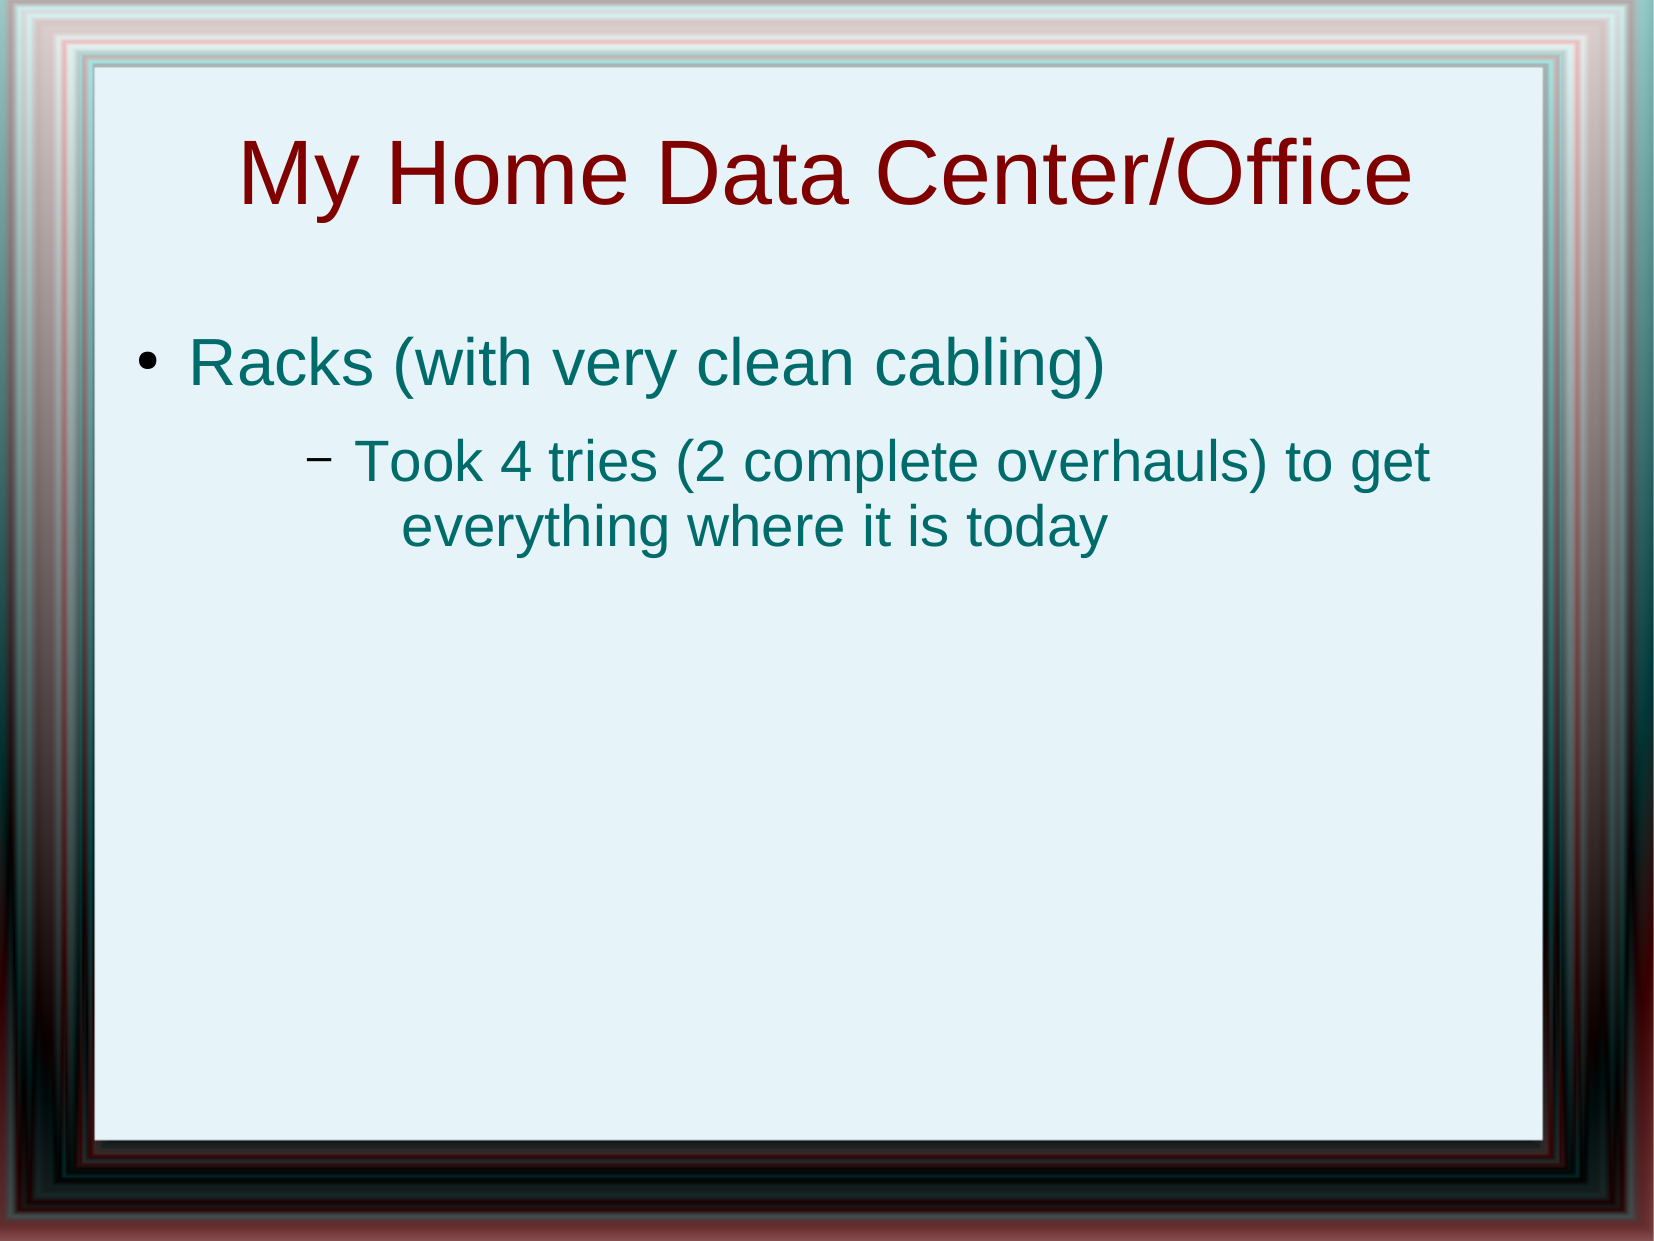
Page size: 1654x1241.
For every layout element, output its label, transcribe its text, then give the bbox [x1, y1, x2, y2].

picture [0, 0, 1654, 1241]
title My Home Data Center/Office [118, 95, 1536, 250]
list Racks (with very clean cabling) Took 4 tries (2 complete overhauls) to get everything where it is today [118, 324, 1506, 1129]
